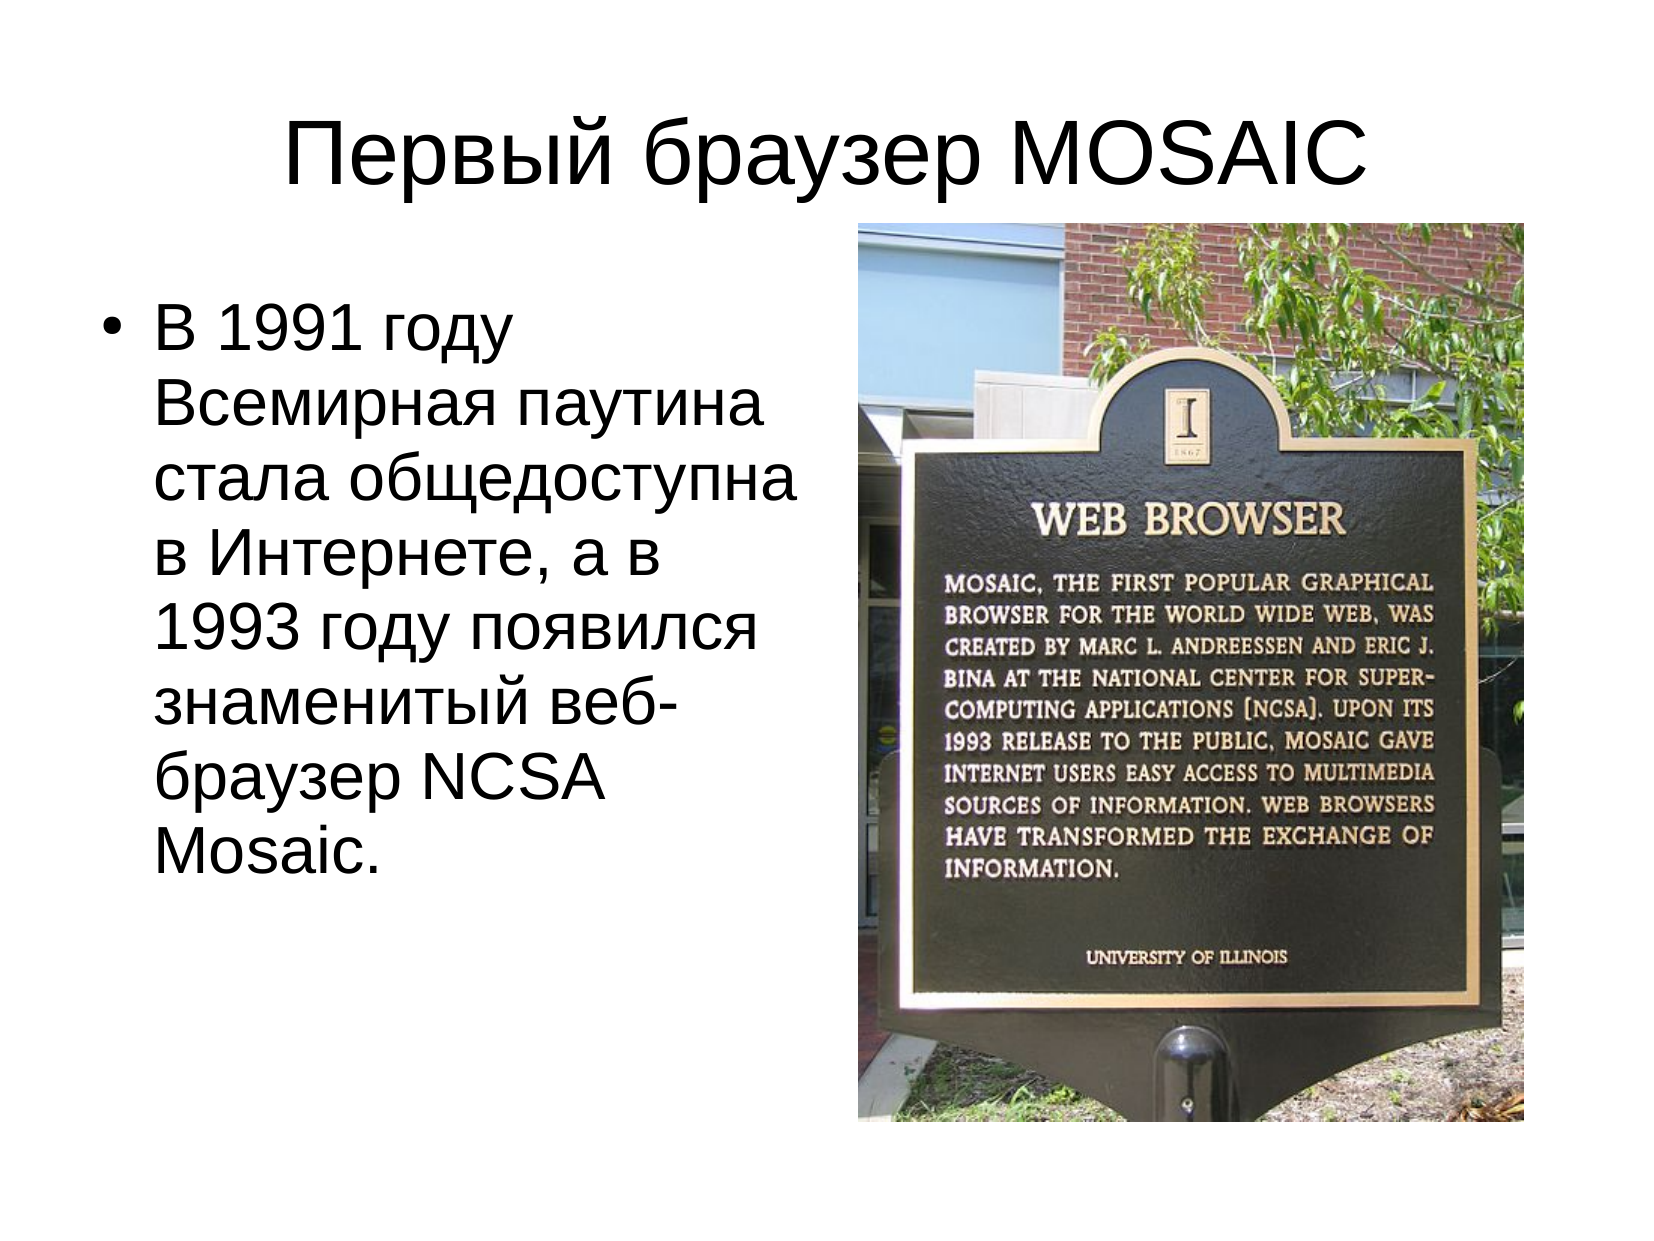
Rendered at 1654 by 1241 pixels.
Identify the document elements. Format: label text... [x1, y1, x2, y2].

title Первый браузер MOSAIC [82, 49, 1571, 257]
picture [858, 223, 1524, 1123]
list В 1991 году Всемирная паутина стала общедоступна в Интернете, а в 1993 году появился знаменитый веб-браузер NCSA Mosaic. [82, 290, 809, 1010]
